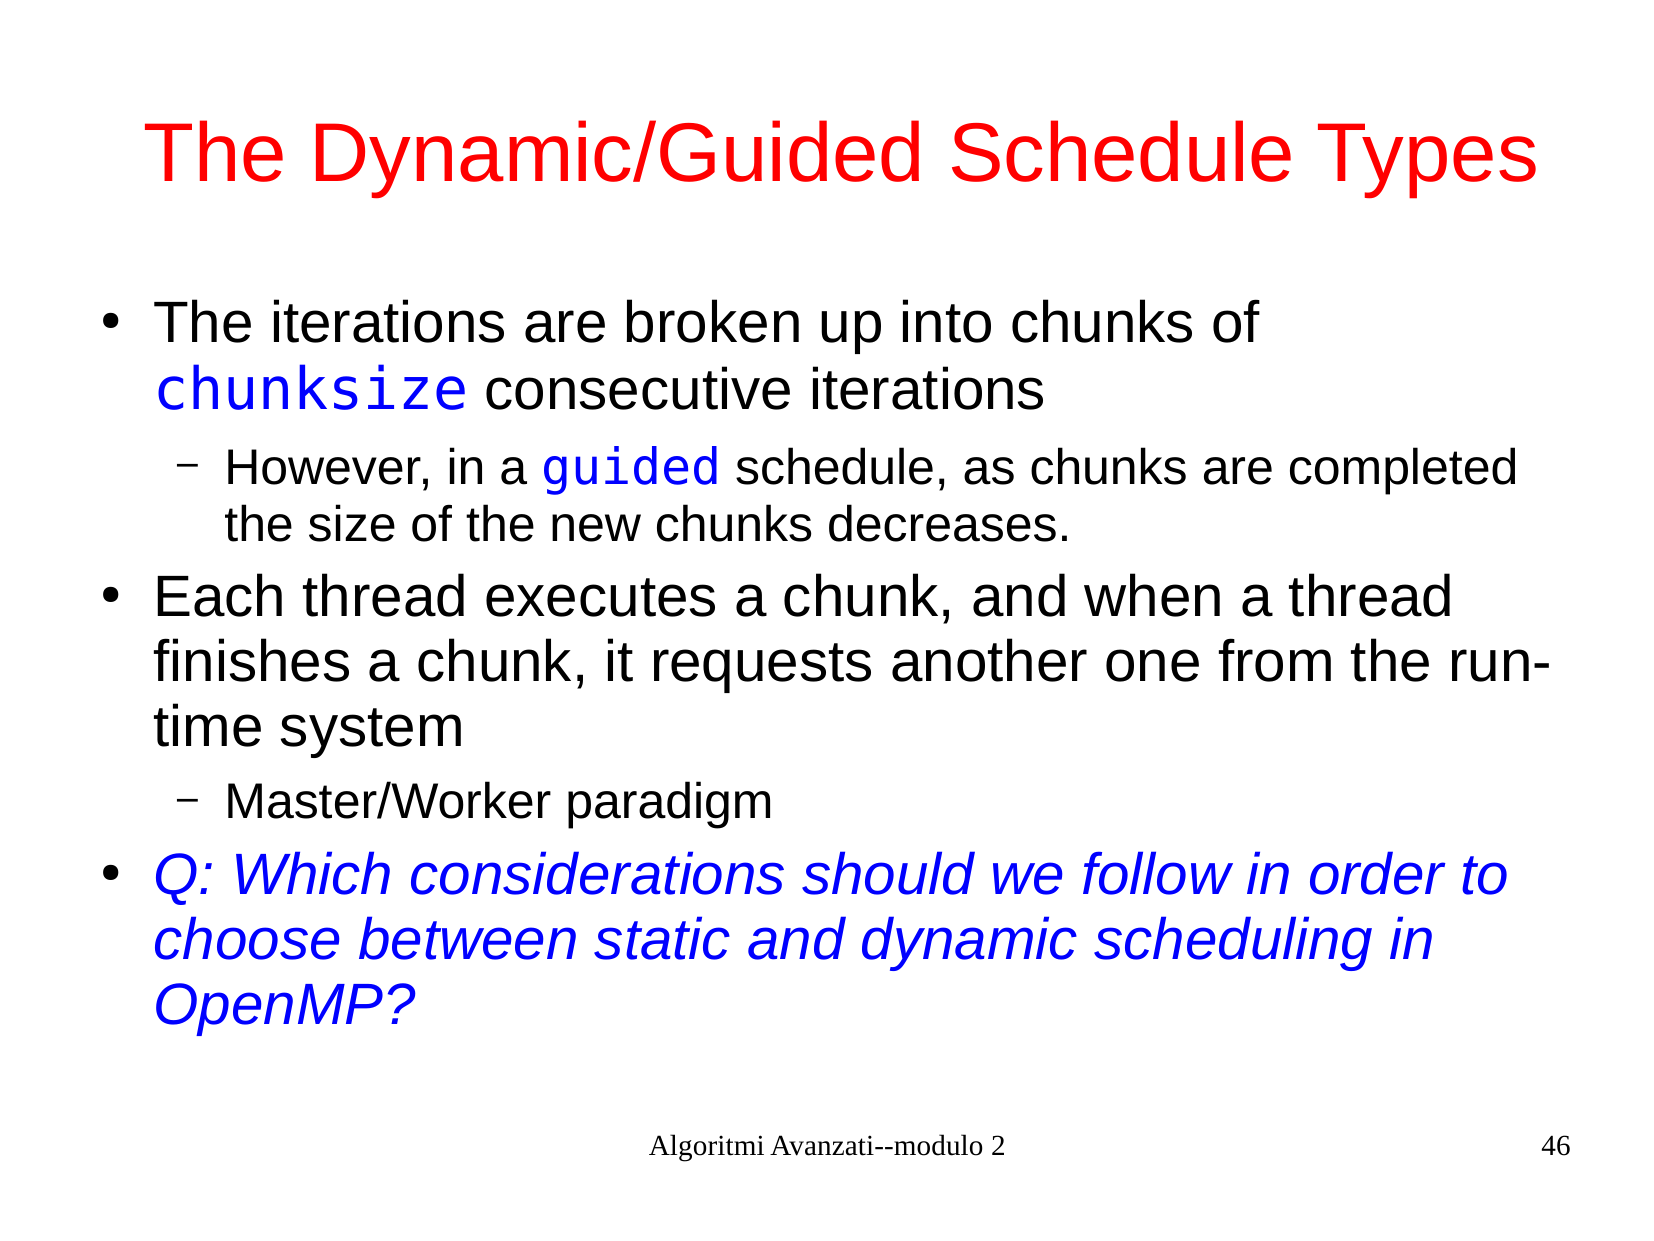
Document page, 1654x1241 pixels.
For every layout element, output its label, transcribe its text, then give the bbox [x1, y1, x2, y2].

list The iterations are broken up into chunks of chunksize consecutive iterations However, in a guided schedule, as chunks are completed the size of the new chunks decreases. Each thread executes a chunk, and when a thread finishes a chunk, it requests another one from the run-time system Master/Worker paradigm Q: Which considerations should we follow in order to choose between static and dynamic scheduling in OpenMP? [82, 290, 1571, 1109]
title The Dynamic/Guided Schedule Types [82, 49, 1571, 257]
